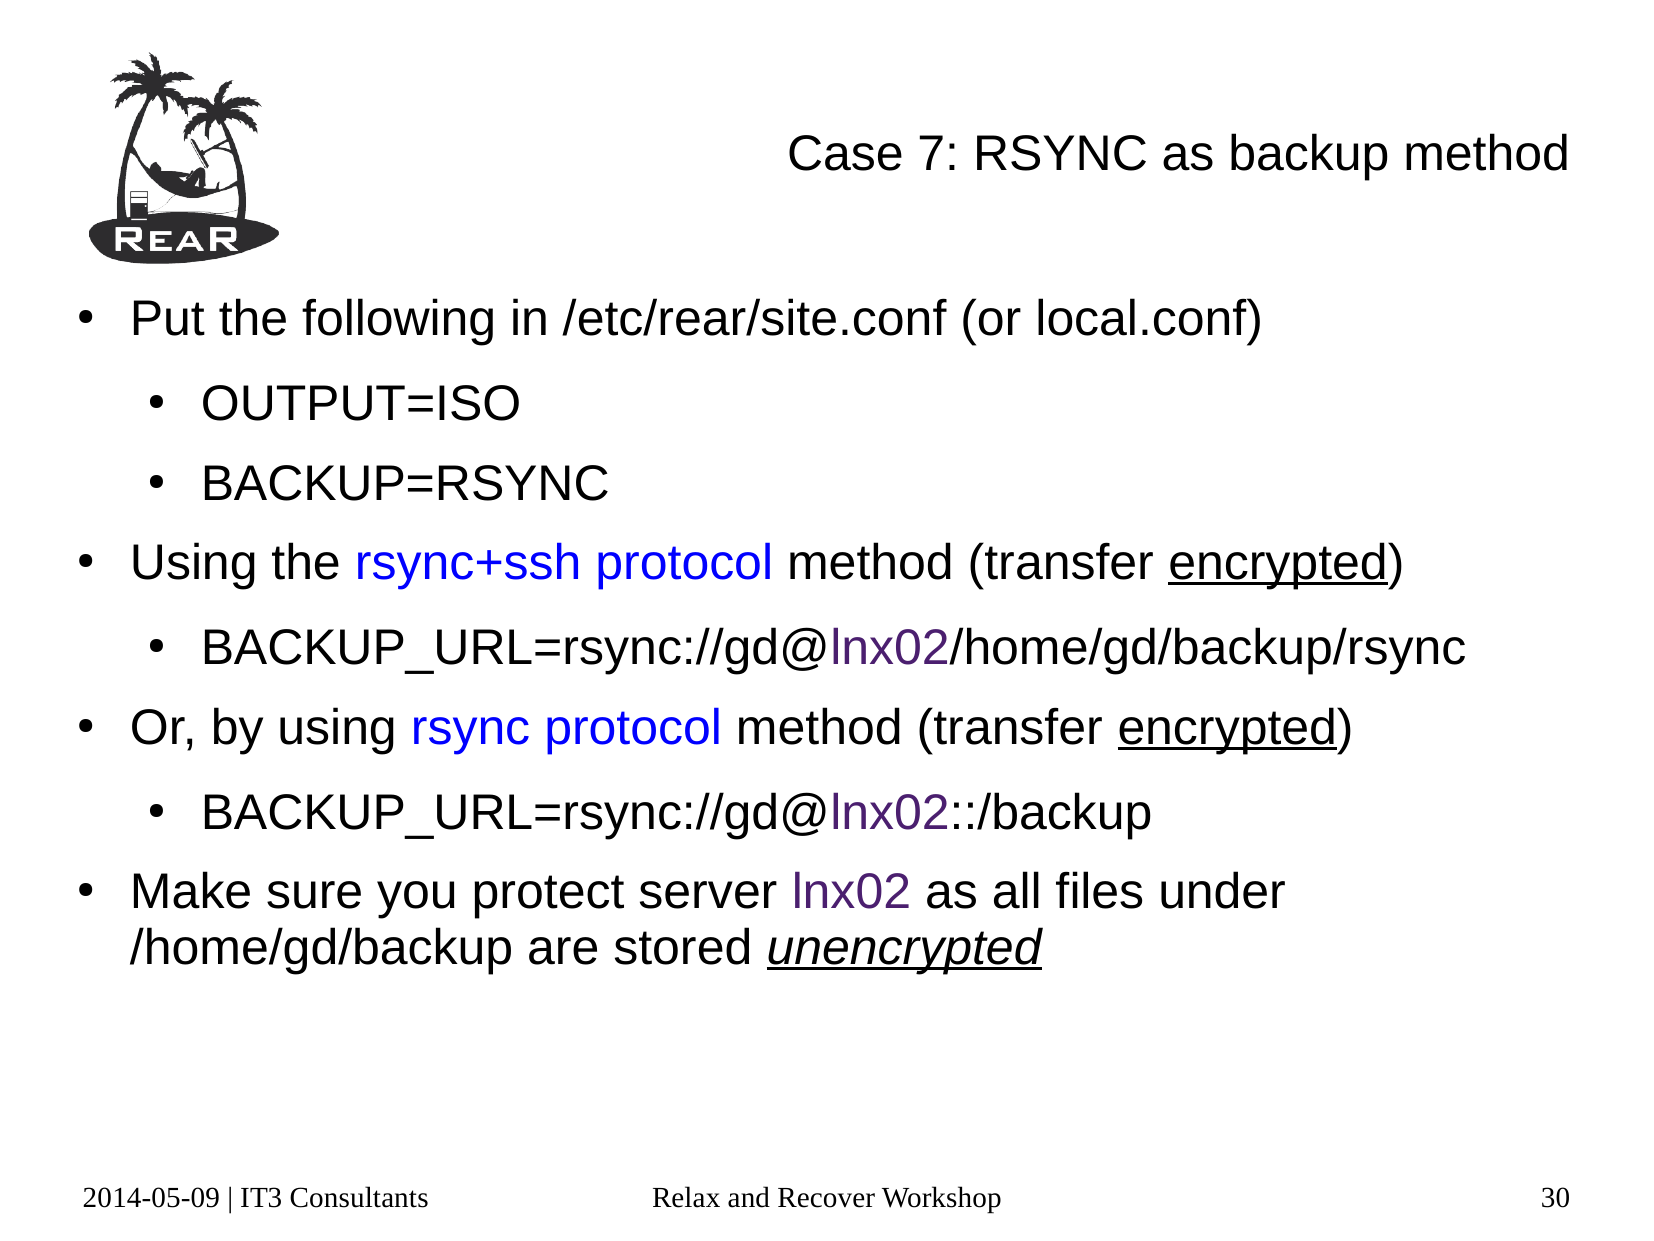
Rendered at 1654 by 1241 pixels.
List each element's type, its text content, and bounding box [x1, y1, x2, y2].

title Case 7: RSYNC as backup method [295, 49, 1571, 257]
picture [88, 52, 279, 266]
list Put the following in /etc/rear/site.conf (or local.conf) OUTPUT=ISO BACKUP=RSYNC Using the rsync+ssh protocol method (transfer encrypted) BACKUP_URL=rsync://gd@lnx02/home/gd/backup/rsync Or, by using rsync protocol method (transfer encrypted) BACKUP_URL=rsync://gd@lnx02::/backup Make sure you protect server lnx02 as all files under /home/gd/backup are stored unencrypted [59, 290, 1653, 1010]
